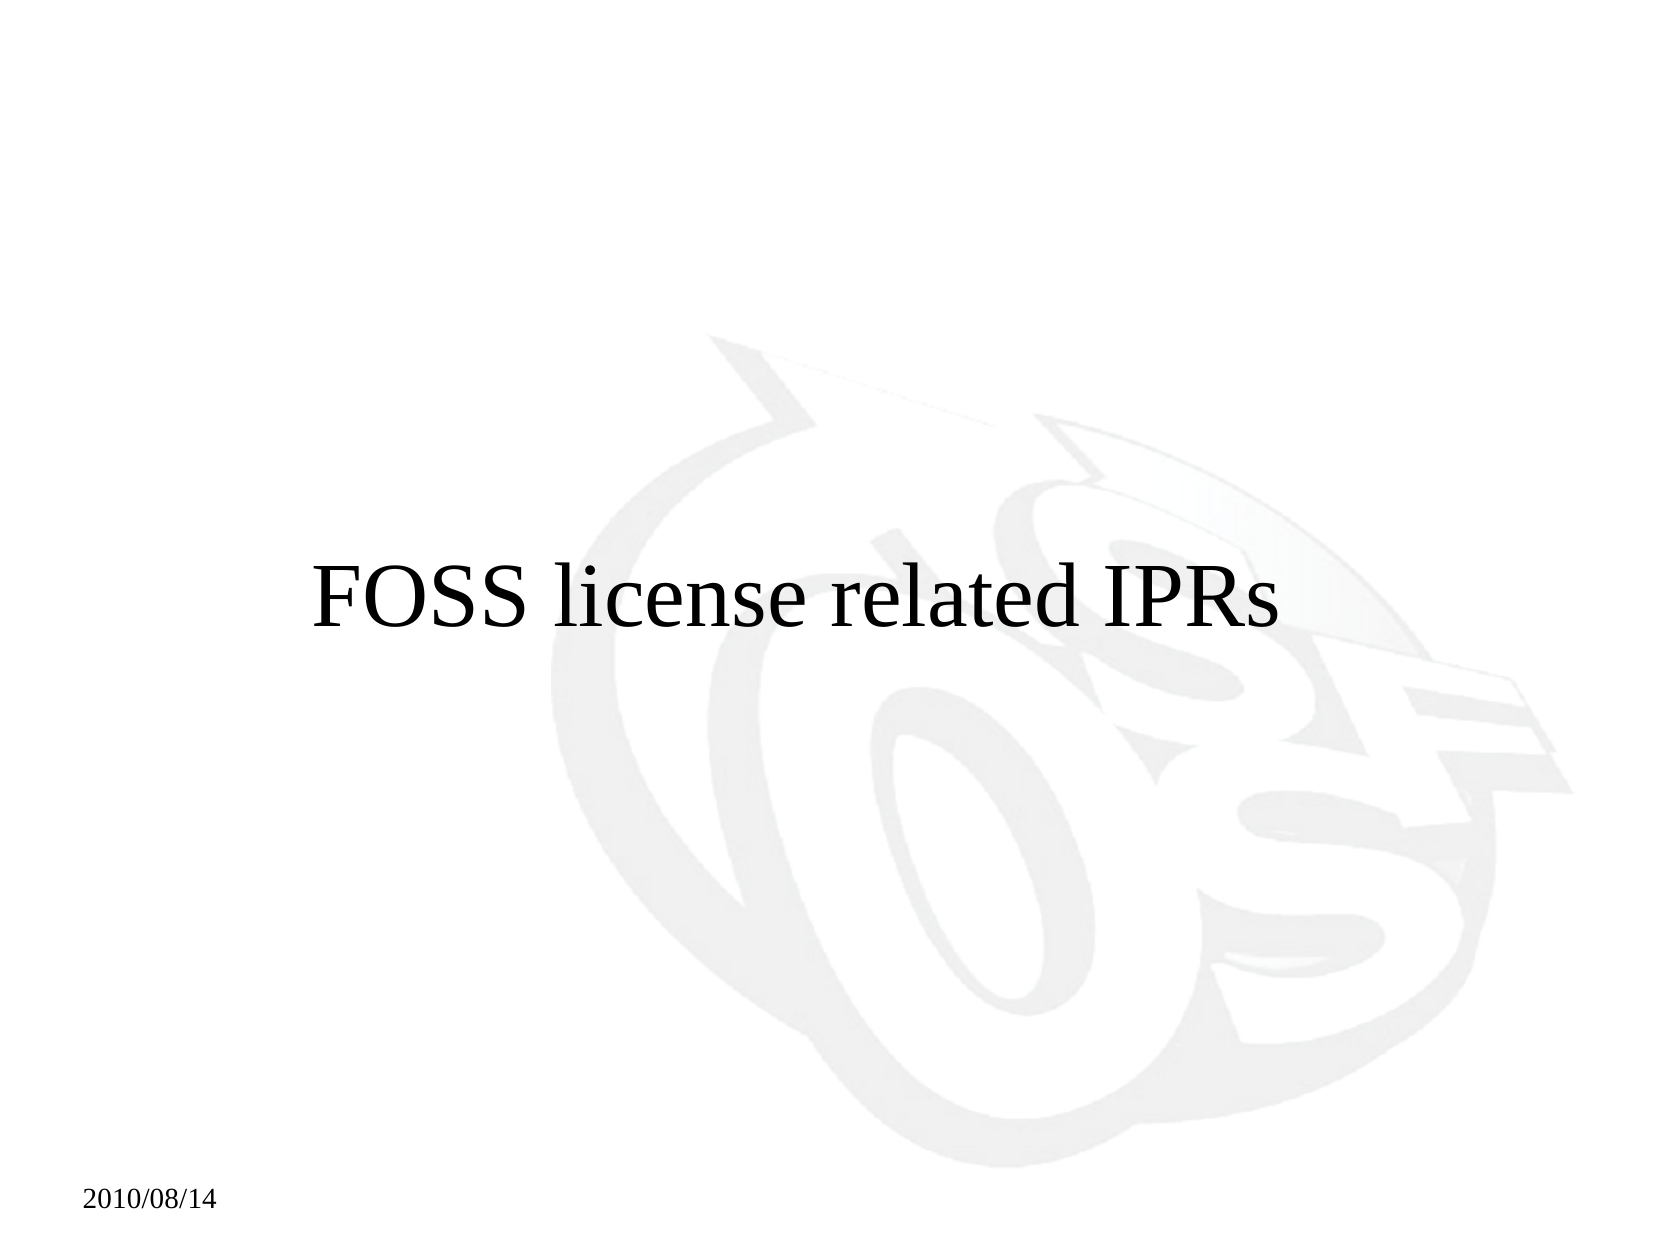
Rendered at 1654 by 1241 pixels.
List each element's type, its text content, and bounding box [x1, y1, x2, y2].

title FOSS license related IPRs [177, 431, 1418, 709]
picture [551, 331, 1577, 1170]
